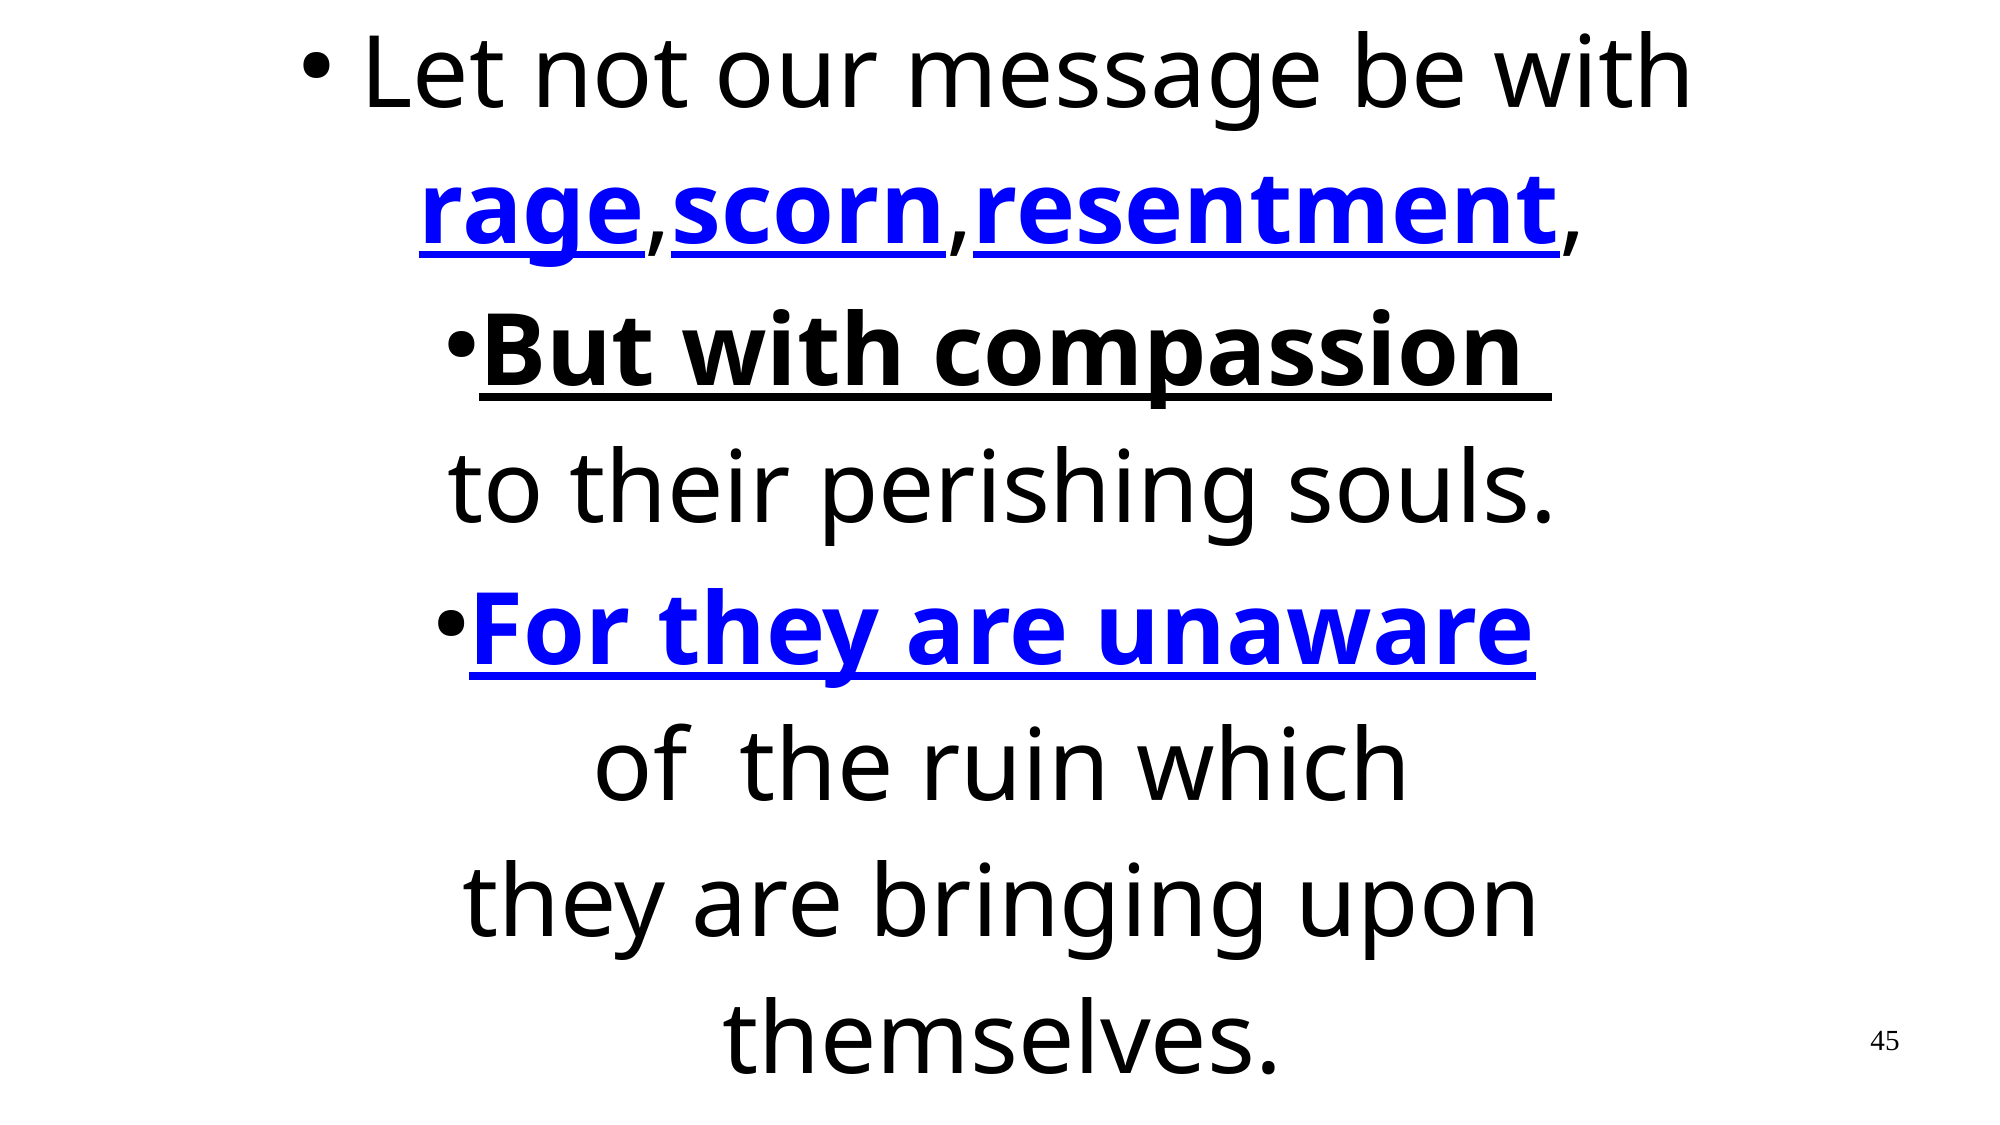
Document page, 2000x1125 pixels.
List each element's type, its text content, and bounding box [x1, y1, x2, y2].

list Let not our message be with rage,scorn,resentment, But with compassion to their perishing souls. For they are unaware of the ruin which they are bringing upon themselves. [0, 0, 1996, 1123]
